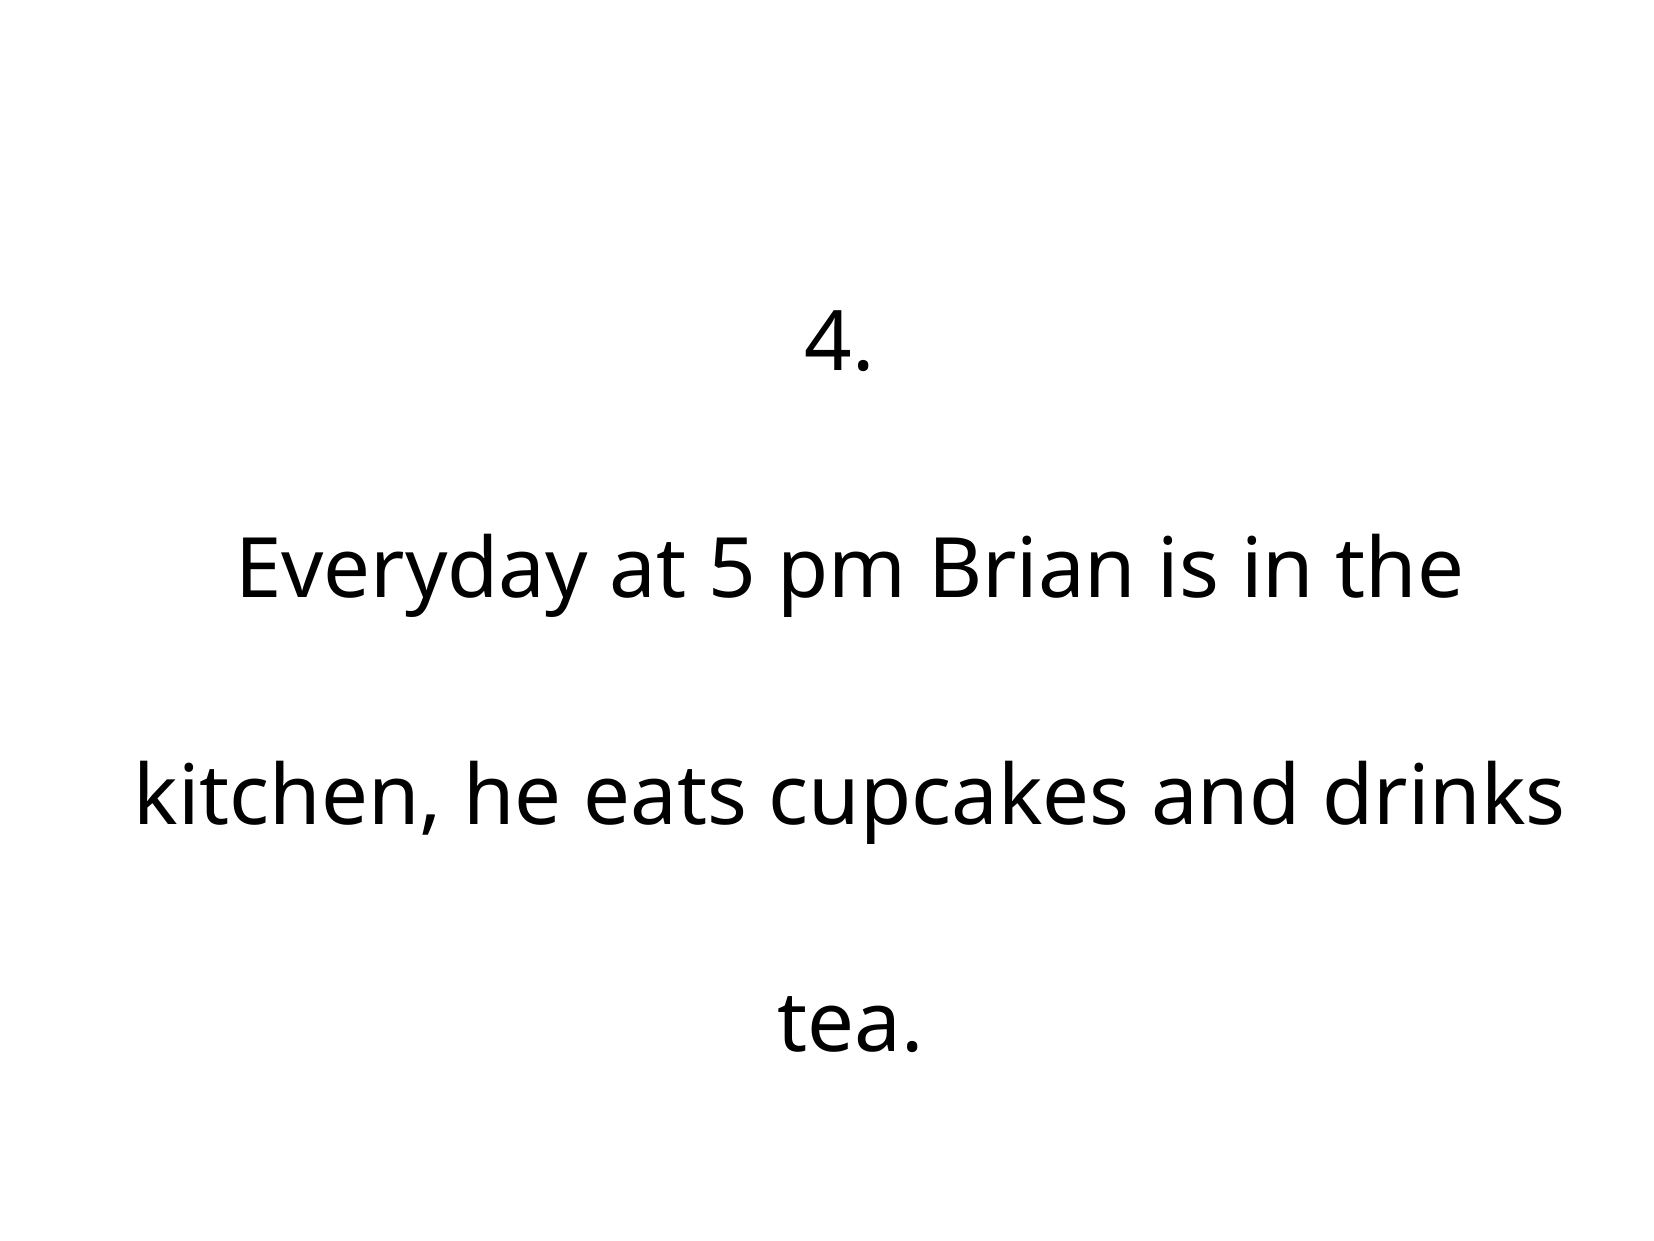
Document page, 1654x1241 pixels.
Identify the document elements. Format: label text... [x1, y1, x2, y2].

text_box 4. Everyday at 5 pm Brian is in the kitchen, he eats cupcakes and drinks tea. [59, 35, 1642, 1225]
